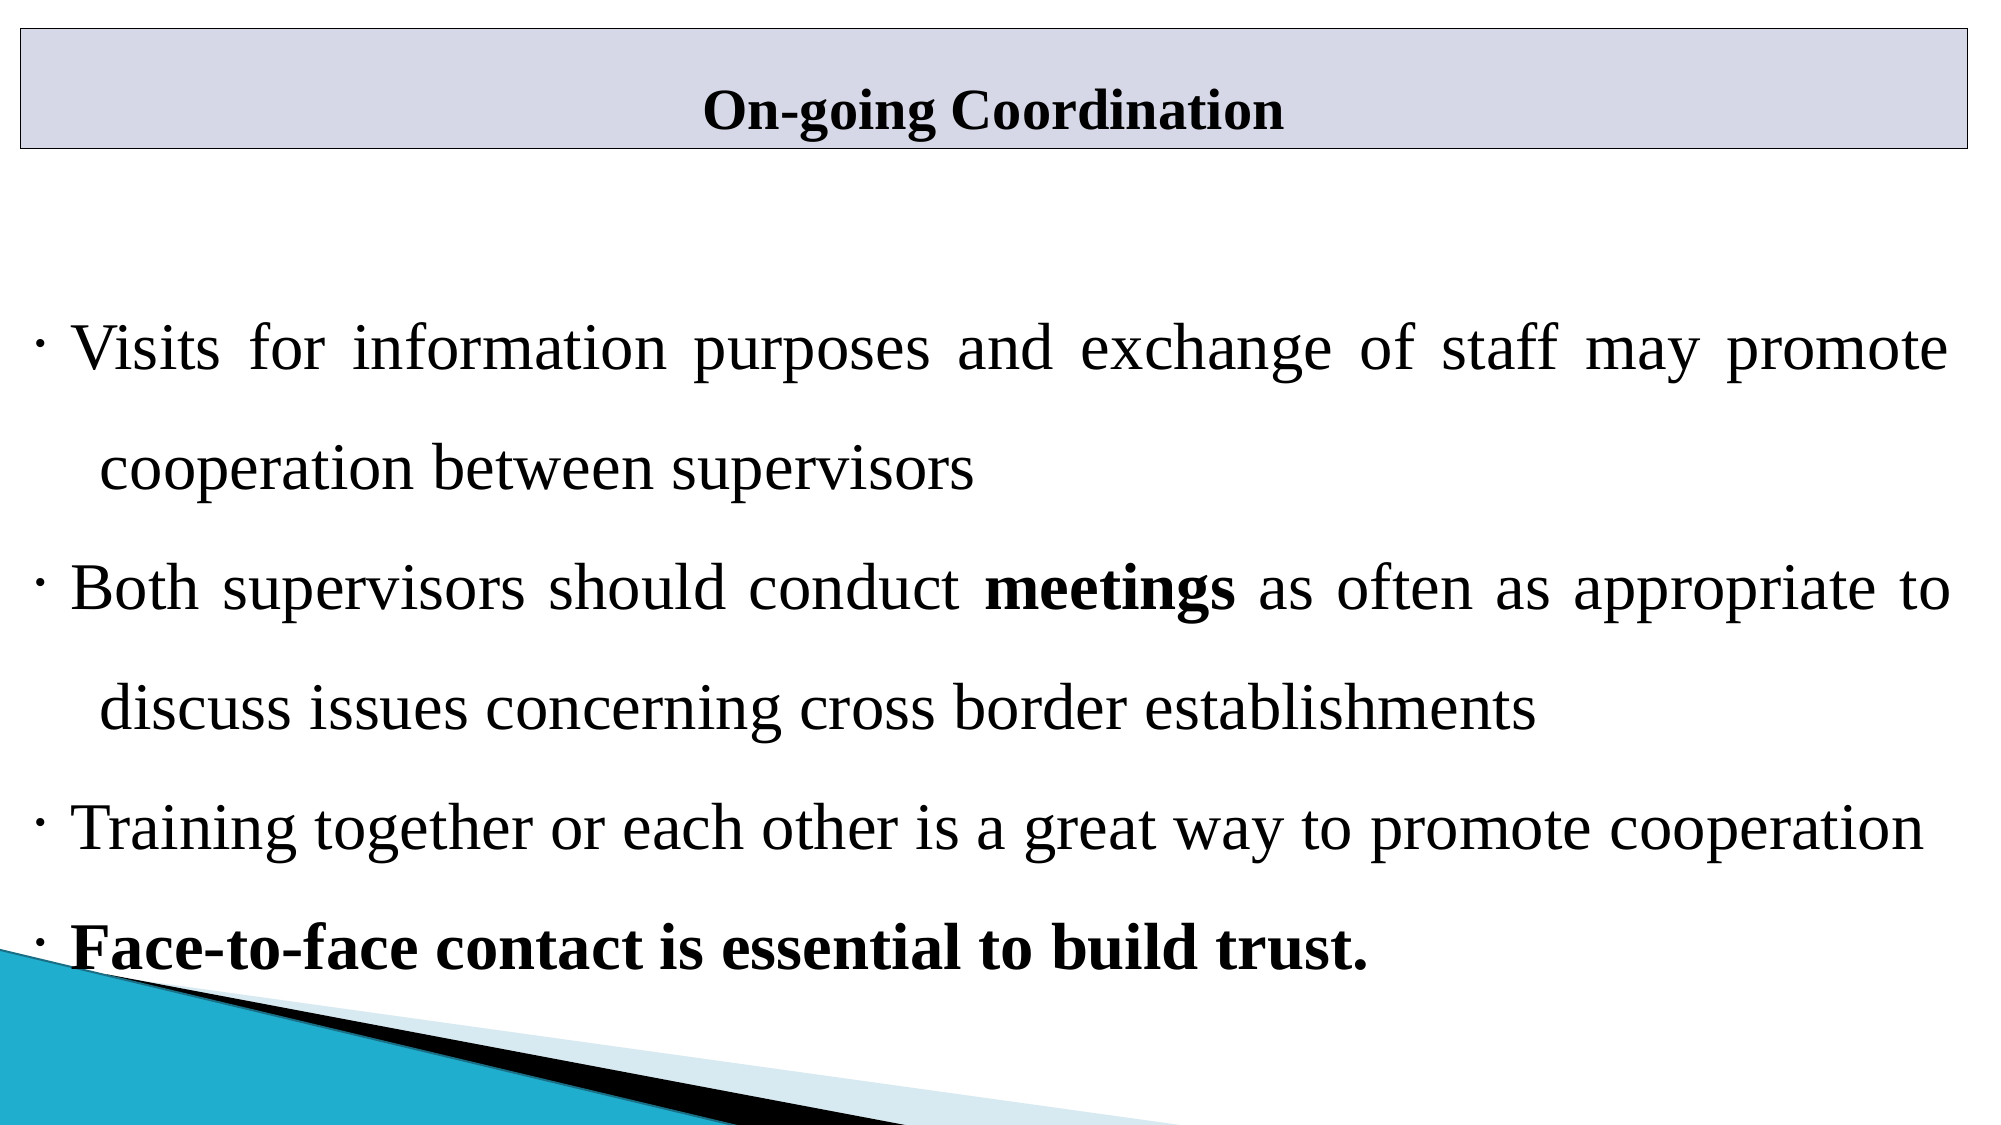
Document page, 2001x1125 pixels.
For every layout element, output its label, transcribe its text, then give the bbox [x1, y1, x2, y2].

text_box On-going Coordination [20, 28, 1968, 149]
text_box Visits for information purposes and exchange of staff may promote cooperation between supervisors Both supervisors should conduct meetings as often as appropriate to discuss issues concerning cross border establishments Training together or each other is a great way to promote cooperation Face-to-face contact is essential to build trust. [20, 255, 1968, 990]
